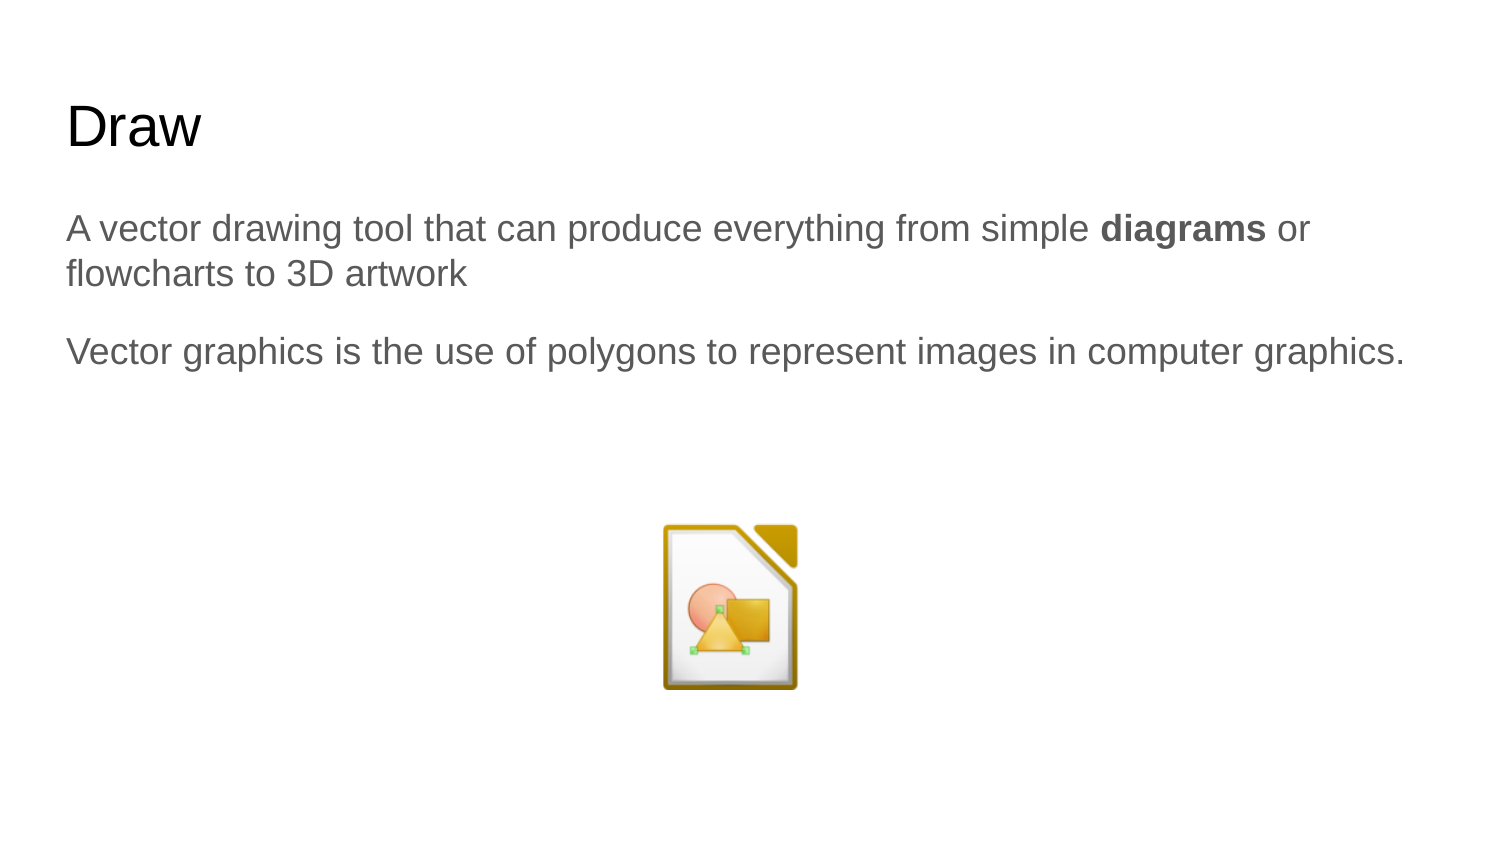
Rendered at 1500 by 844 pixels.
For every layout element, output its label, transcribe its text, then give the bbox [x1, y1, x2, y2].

picture [663, 521, 808, 690]
list A vector drawing tool that can produce everything from simple diagrams or flowcharts to 3D artwork Vector graphics is the use of polygons to represent images in computer graphics. [51, 189, 1449, 750]
title Draw [51, 72, 1449, 167]
